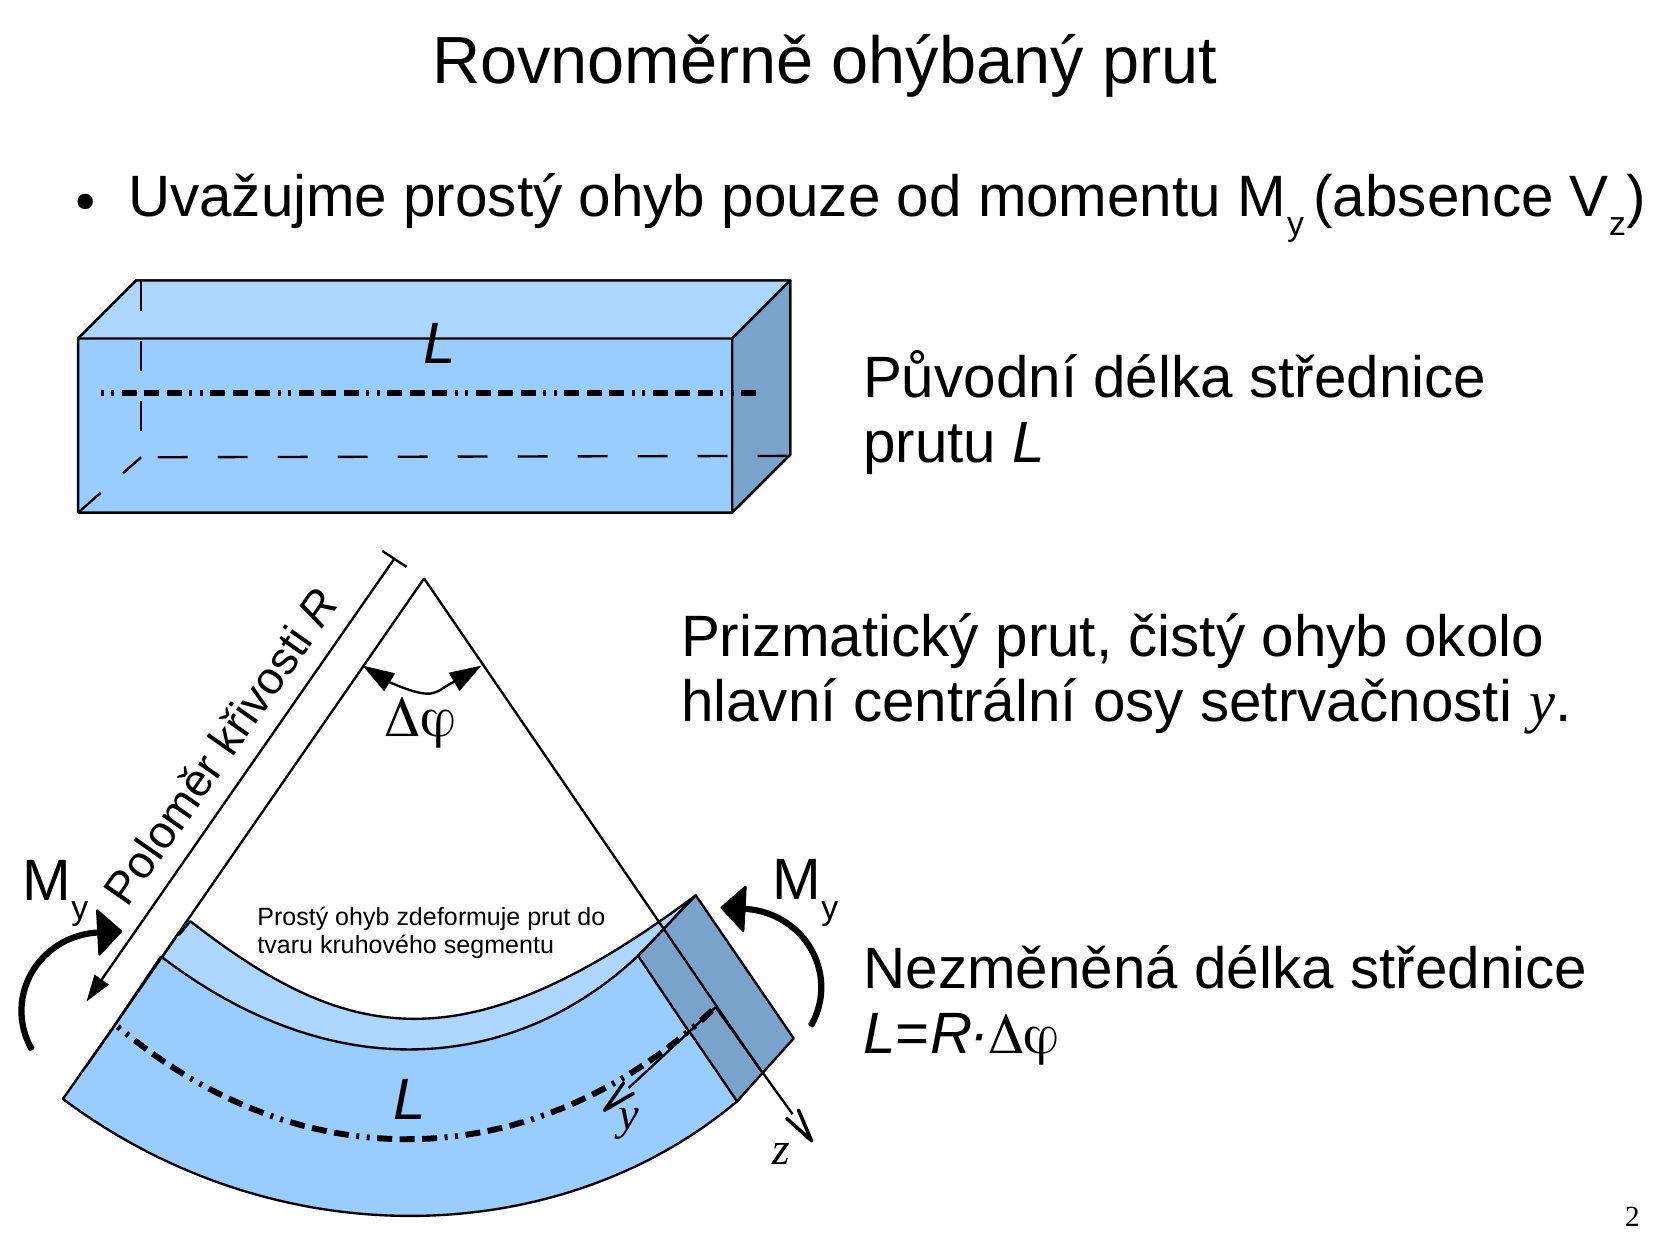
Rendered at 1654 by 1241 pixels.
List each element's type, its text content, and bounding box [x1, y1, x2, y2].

text_box [62, 921, 714, 1216]
text_box [19, 940, 73, 1050]
title Rovnoměrně ohýbaný prut [37, 8, 1613, 113]
text_box Původní délka střednice prutu L [848, 337, 1562, 499]
text_box [802, 940, 824, 1027]
text_box [98, 916, 122, 955]
text_box My [757, 839, 854, 940]
list Uvažujme prostý ohyb pouze od momentu My (absence Vz) [57, 163, 1652, 367]
text_box [78, 280, 791, 513]
text_box y [603, 1081, 659, 1166]
text_box Nezměněná délka střednice L=R∙Dj [848, 928, 1613, 1092]
text_box [660, 895, 794, 1072]
text_box Prizmatický prut, čistý ohyb okolo hlavní centrální osy setrvačnosti y. [666, 596, 1633, 757]
text_box L [408, 303, 522, 393]
text_box [721, 886, 757, 931]
text_box [639, 1010, 762, 1155]
text_box My [8, 839, 104, 940]
text_box L [379, 1059, 492, 1149]
text_box Prostý ohyb zdeformuje prut do tvaru kruhového segmentu [242, 895, 656, 973]
text_box Dj [370, 688, 471, 780]
text_box Poloměr křivosti R [104, 492, 419, 935]
text_box z [757, 1116, 813, 1201]
